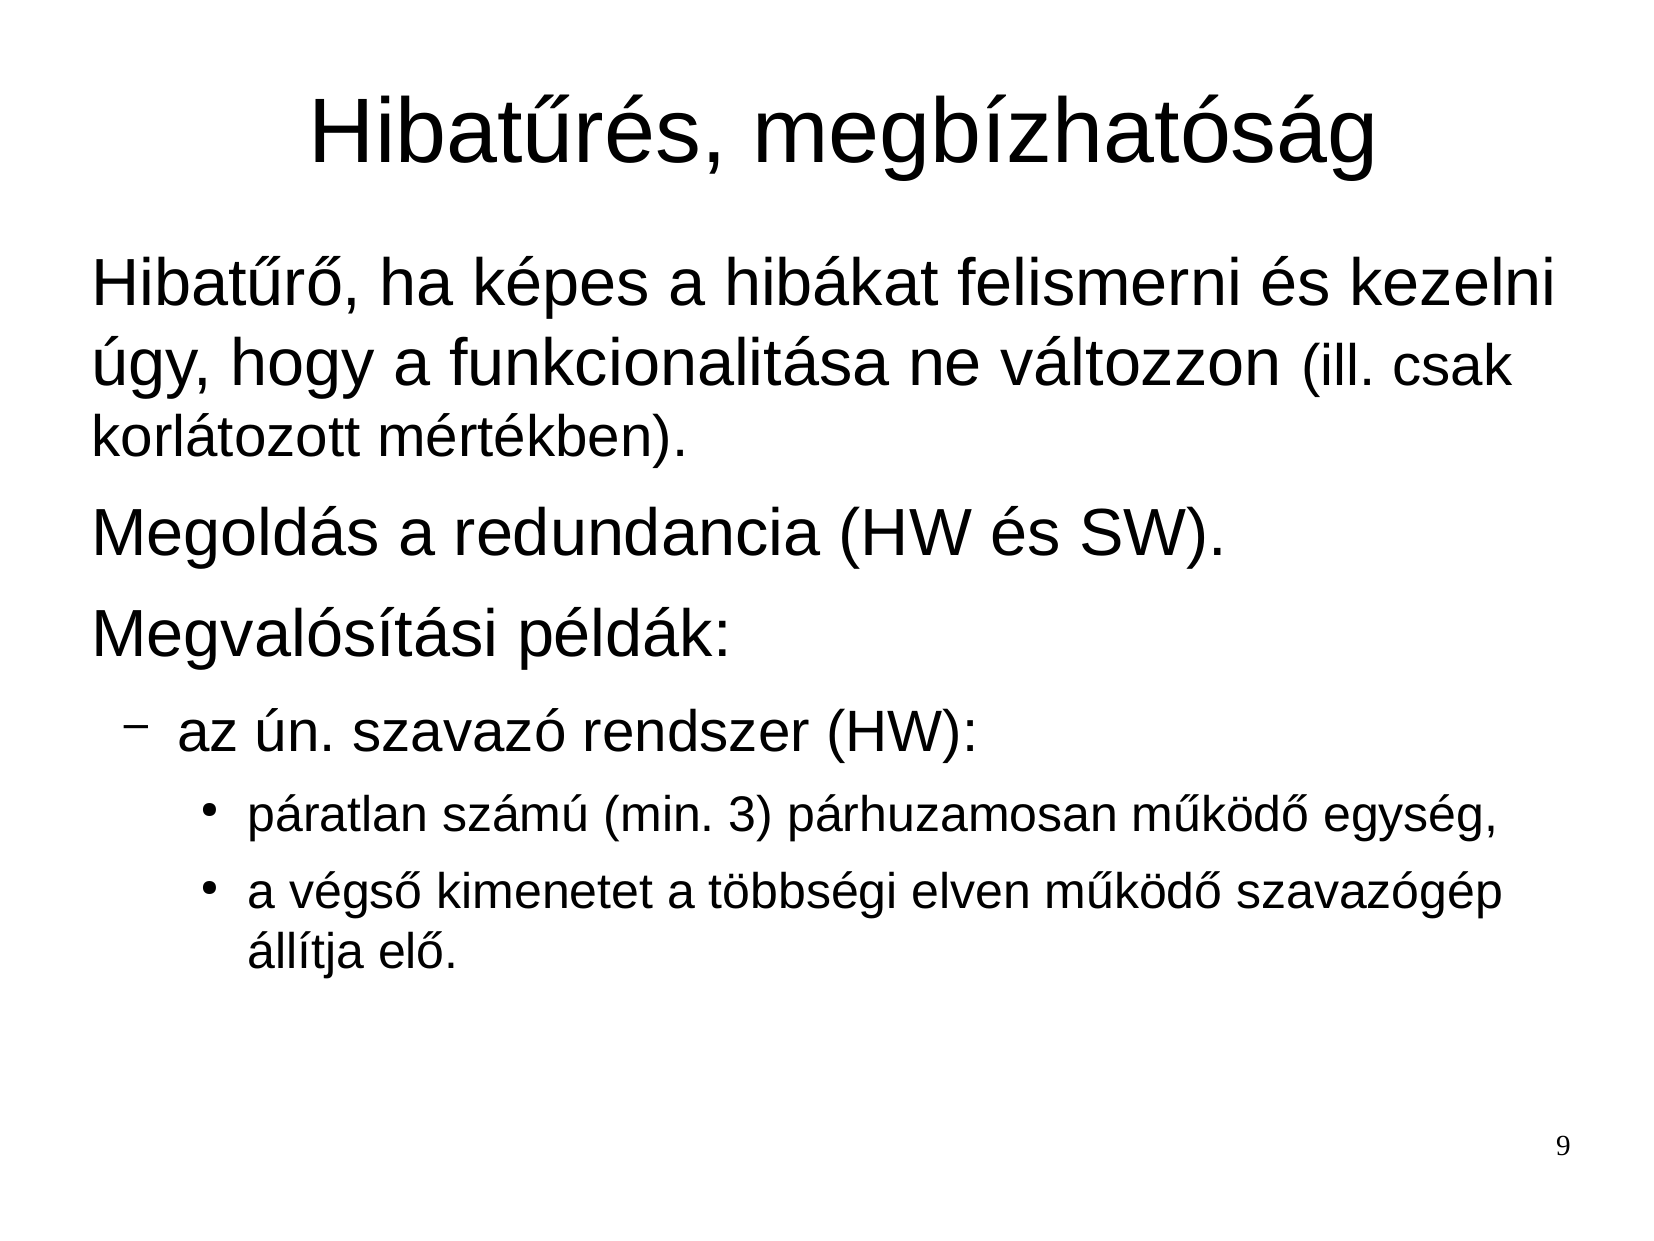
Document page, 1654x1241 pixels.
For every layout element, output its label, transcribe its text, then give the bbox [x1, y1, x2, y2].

list Hibatűrő, ha képes a hibákat felismerni és kezelni úgy, hogy a funkcionalitása ne változzon (ill. csak korlátozott mértékben). Megoldás a redundancia (HW és SW). Megvalósítási példák: az ún. szavazó rendszer (HW): páratlan számú (min. 3) párhuzamosan működő egység, a végső kimenetet a többségi elven működő szavazógép állítja elő. [20, 230, 1626, 1216]
title Hibatűrés, megbízhatóság [124, 22, 1530, 230]
